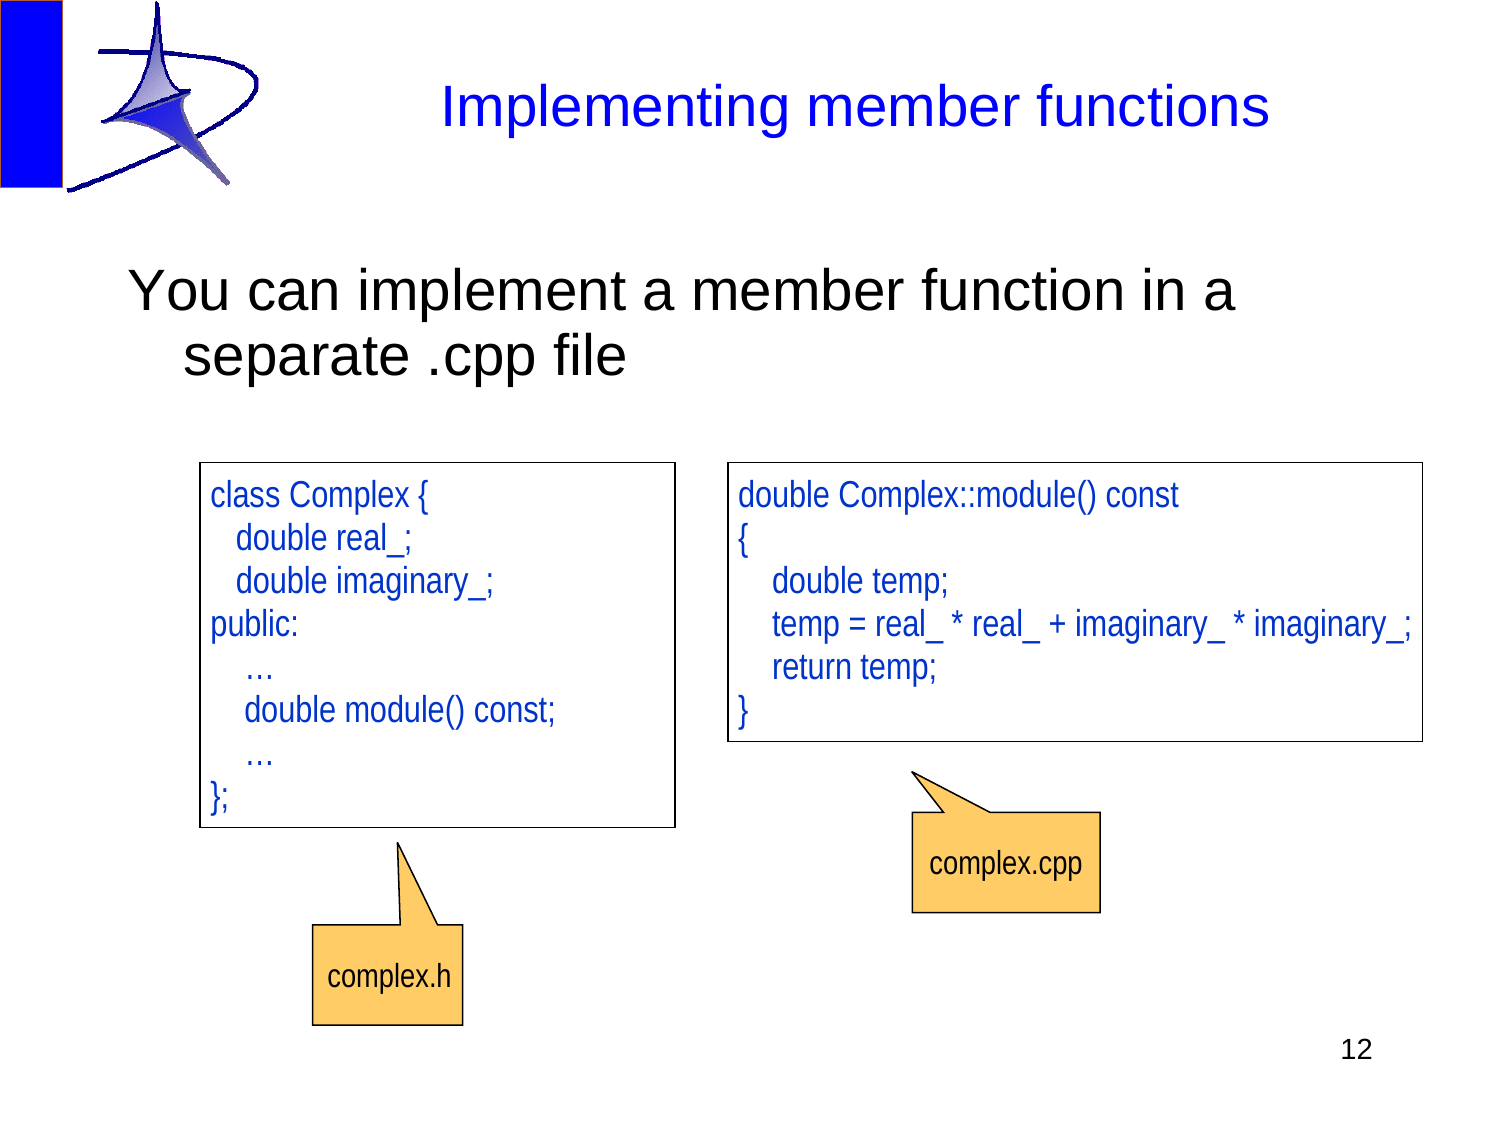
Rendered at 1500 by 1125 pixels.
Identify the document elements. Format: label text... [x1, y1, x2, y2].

text_box complex.cpp [911, 771, 1101, 913]
text_box complex.h [312, 842, 463, 1026]
text_box class Complex { double real_; double imaginary_; public: … double module() const; … }; [199, 462, 676, 828]
title Implementing member functions [262, 24, 1450, 188]
picture [62, 0, 263, 197]
text_box double Complex::module() const { double temp; temp = real_ * real_ + imaginary_ * imaginary_; return temp; } [727, 462, 1423, 742]
list You can implement a member function in a separate .cpp file [112, 249, 1450, 459]
